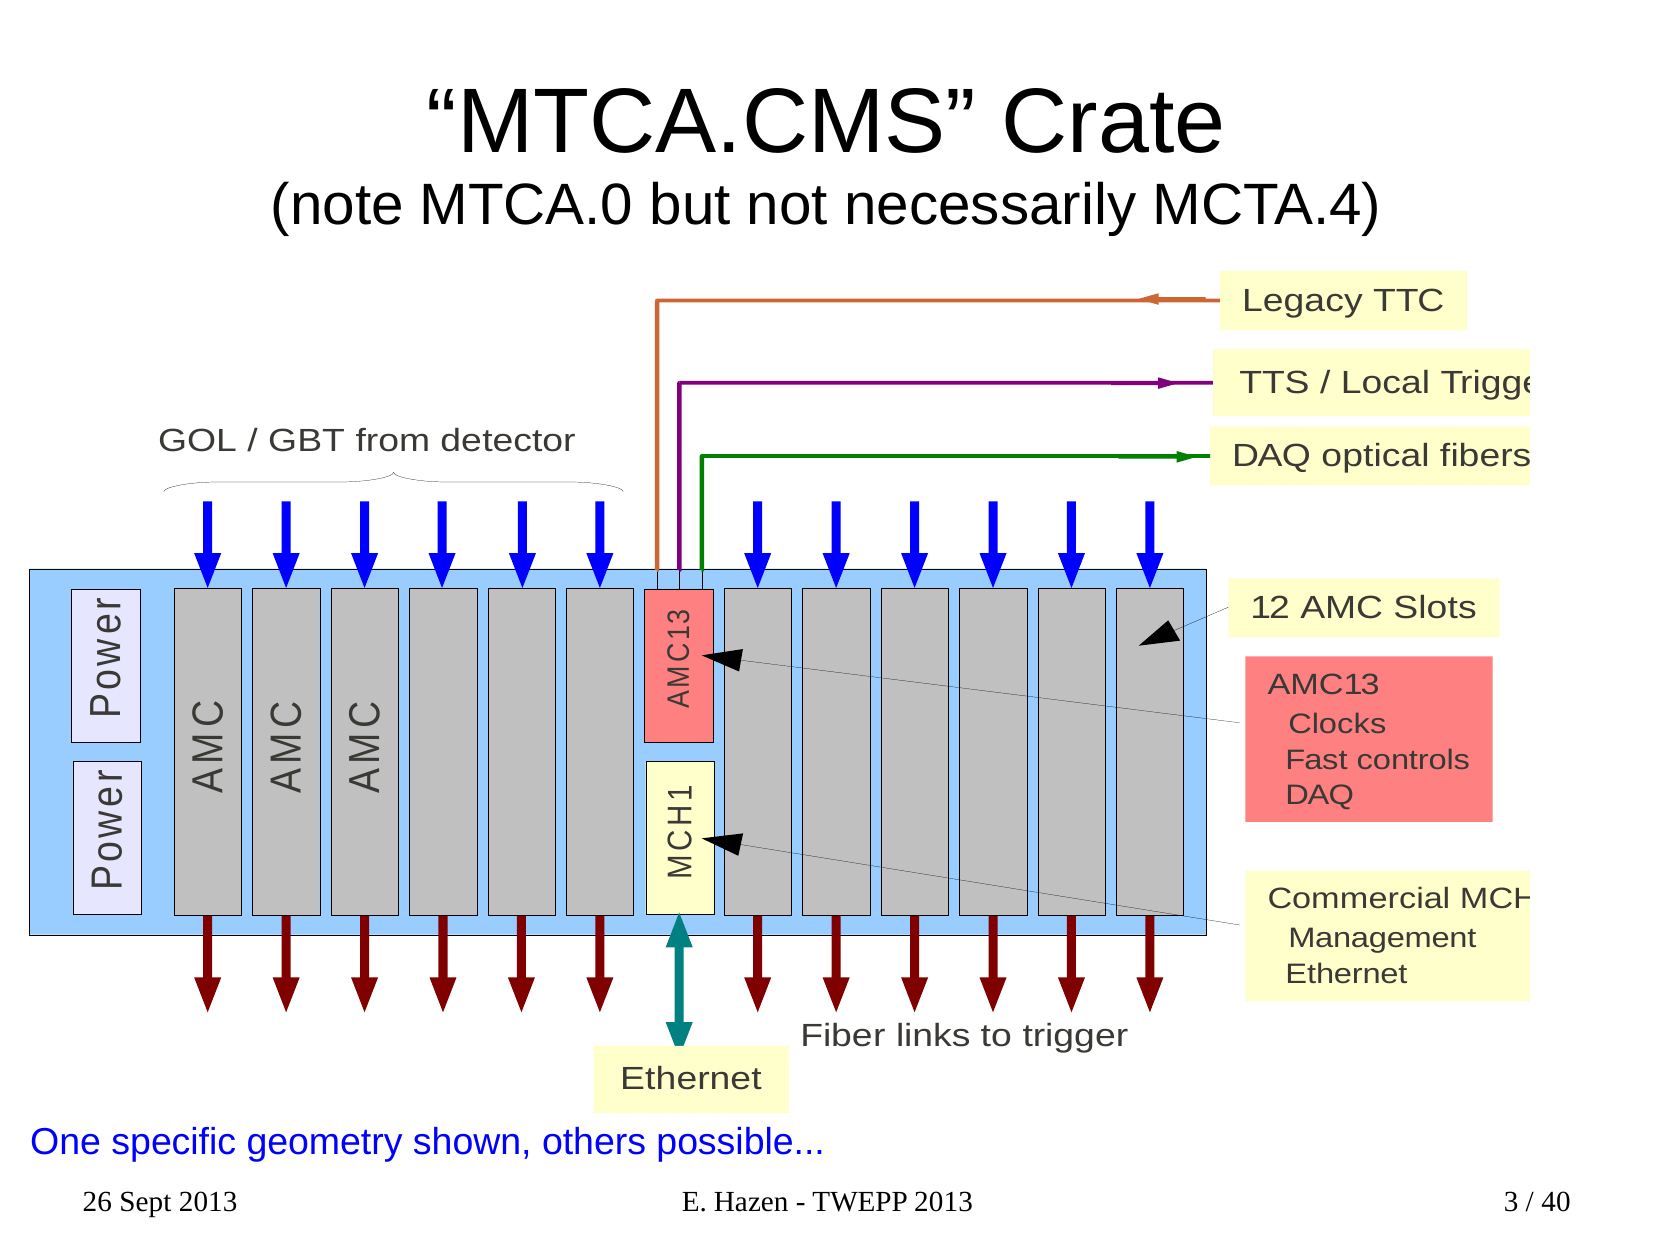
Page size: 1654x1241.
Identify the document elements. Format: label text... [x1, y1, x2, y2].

title “MTCA.CMS” Crate (note MTCA.0 but not necessarily MCTA.4) [82, 49, 1571, 257]
chart [15, 240, 1531, 1150]
text_box One specific geometry shown, others possible... [15, 1112, 841, 1170]
